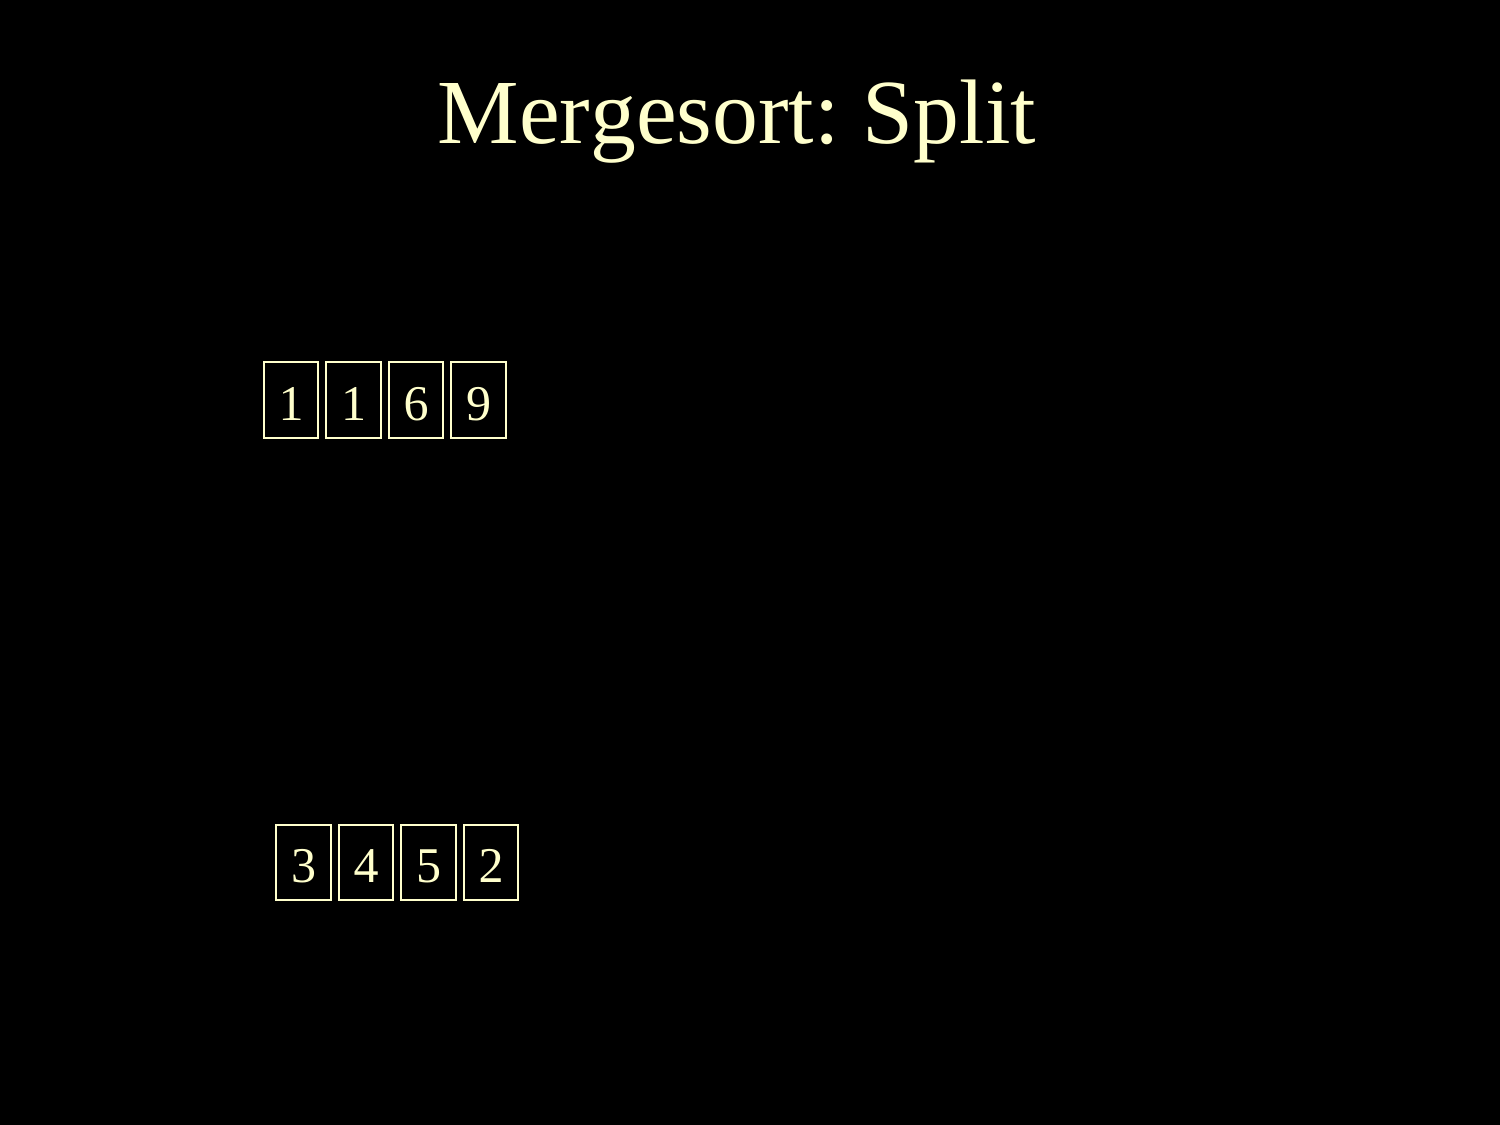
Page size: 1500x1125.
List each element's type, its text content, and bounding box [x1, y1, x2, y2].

text_box 1 [326, 362, 381, 438]
text_box 4 [338, 824, 394, 901]
text_box 2 [463, 824, 519, 901]
title Mergesort: Split [8, 50, 1467, 176]
text_box 6 [388, 362, 444, 438]
text_box 1 [263, 362, 319, 438]
text_box 9 [451, 362, 506, 438]
text_box 3 [276, 824, 331, 901]
text_box 5 [401, 824, 456, 901]
